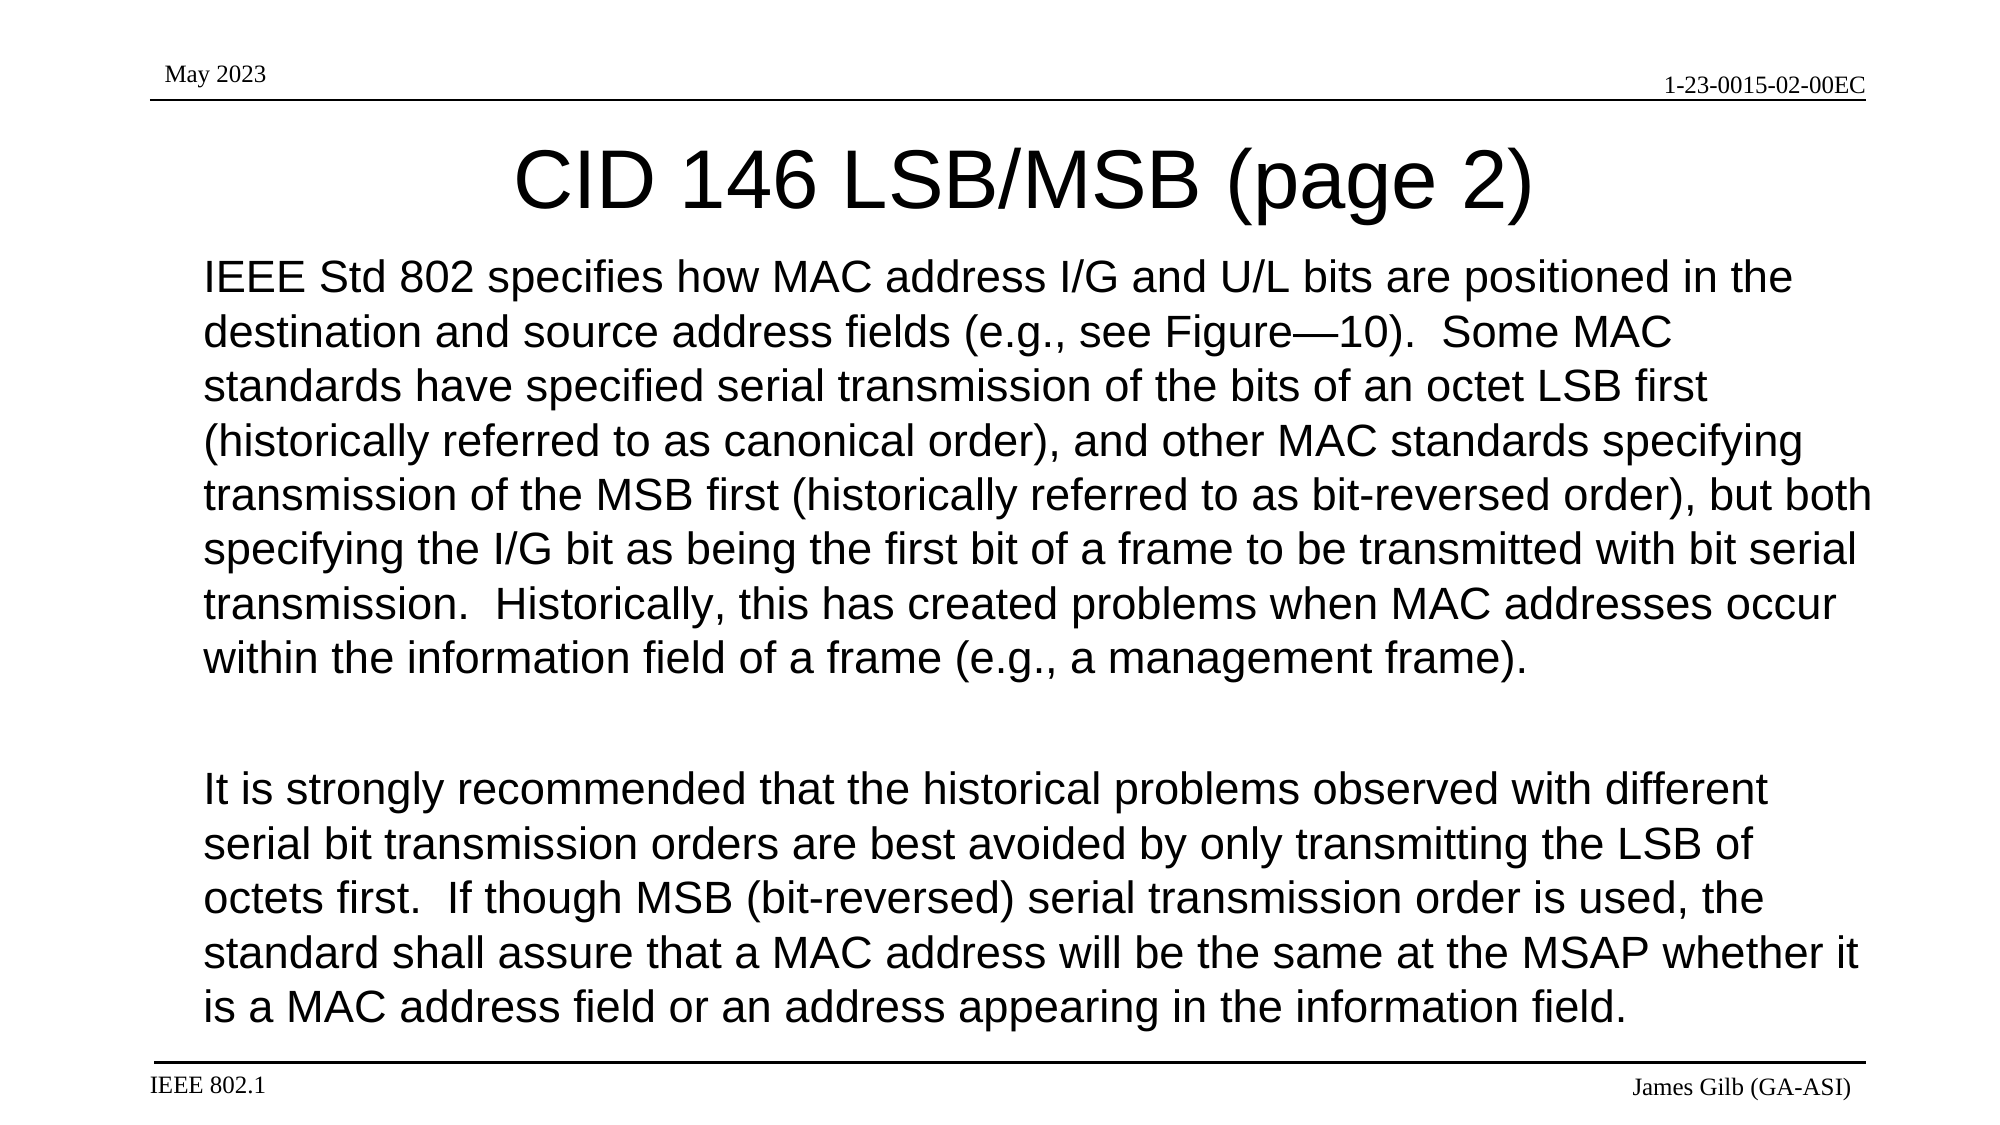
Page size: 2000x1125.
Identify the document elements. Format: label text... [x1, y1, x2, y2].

title CID 146 LSB/MSB (page 2) [149, 112, 1900, 238]
list IEEE Std 802 specifies how MAC address I/G and U/L bits are positioned in the destination and source address fields (e.g., see Figure—10). Some MAC standards have specified serial transmission of the bits of an octet LSB first (historically referred to as canonical order), and other MAC standards specifying transmission of the MSB first (historically referred to as bit-reversed order), but both specifying the I/G bit as being the first bit of a frame to be transmitted with bit serial transmission. Historically, this has created problems when MAC addresses occur within the information field of a frame (e.g., a management frame). It is strongly recommended that the historical problems observed with different serial bit transmission orders are best avoided by only transmitting the LSB of octets first. If though MSB (bit-reversed) serial transmission order is used, the standard shall assure that a MAC address will be the same at the MSAP whether it is a MAC address field or an address appearing in the information field. [150, 239, 1900, 1051]
